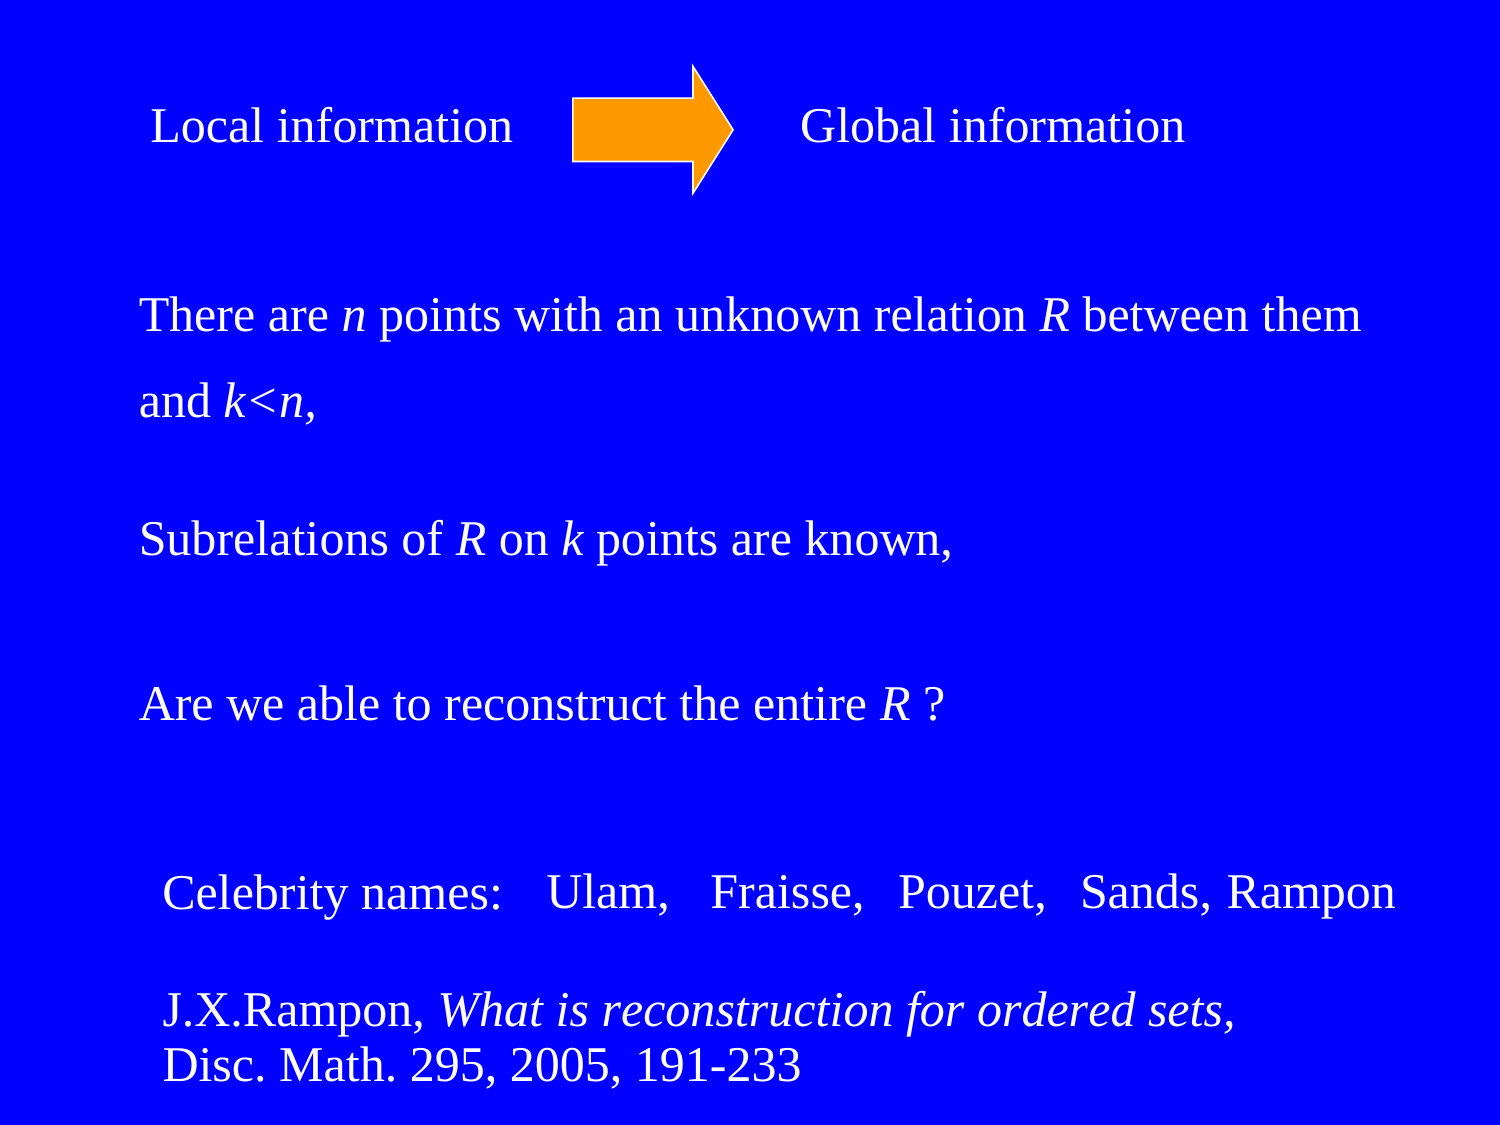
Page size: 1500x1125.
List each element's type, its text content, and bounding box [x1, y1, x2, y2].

text_box J.X.Rampon, What is reconstruction for ordered sets, Disc. Math. 295, 2005, 191-233 [147, 974, 1418, 1102]
text_box Global information [785, 90, 1388, 161]
text_box Celebrity names: [147, 857, 561, 929]
text_box Are we able to reconstruct the entire R ? [123, 668, 1341, 740]
text_box Local information [135, 90, 562, 217]
text_box [572, 66, 734, 194]
text_box Subrelations of R on k points are known, [123, 503, 1353, 575]
text_box Fraisse, [731, 856, 883, 927]
text_box Rampon [1211, 856, 1447, 945]
text_box Ulam, [531, 856, 731, 927]
text_box Sands, [1065, 856, 1211, 927]
text_box There are n points with an unknown relation R between them and k<n, [123, 278, 1400, 437]
text_box Pouzet, [883, 856, 1065, 927]
